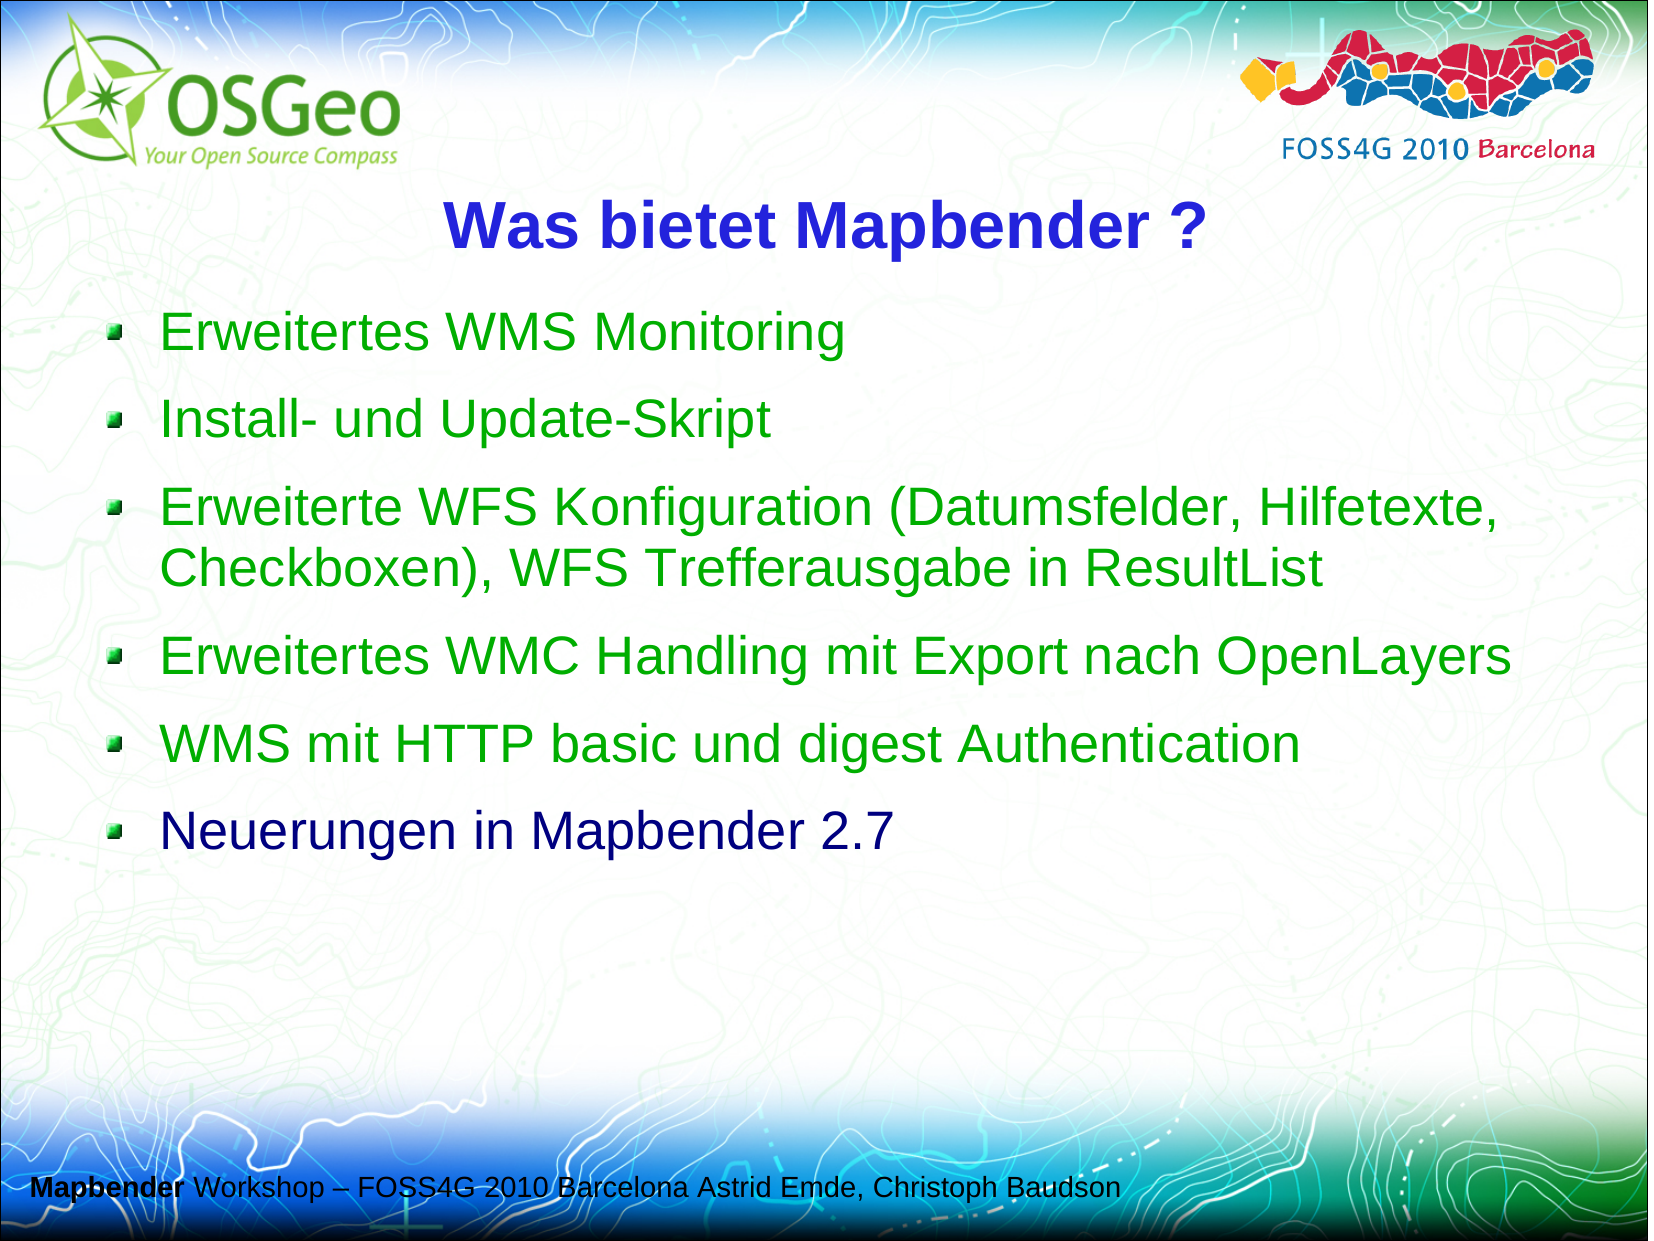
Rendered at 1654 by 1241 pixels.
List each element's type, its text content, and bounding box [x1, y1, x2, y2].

list Erweitertes WMS Monitoring Install- und Update-Skript Erweiterte WFS Konfiguration (Datumsfelder, Hilfetexte, Checkboxen), WFS Trefferausgabe in ResultList Erweitertes WMC Handling mit Export nach OpenLayers WMS mit HTTP basic und digest Authentication Neuerungen in Mapbender 2.7 [88, 301, 1577, 1120]
picture [1, 1, 1647, 1240]
title Was bietet Mapbender ? [82, 138, 1571, 314]
